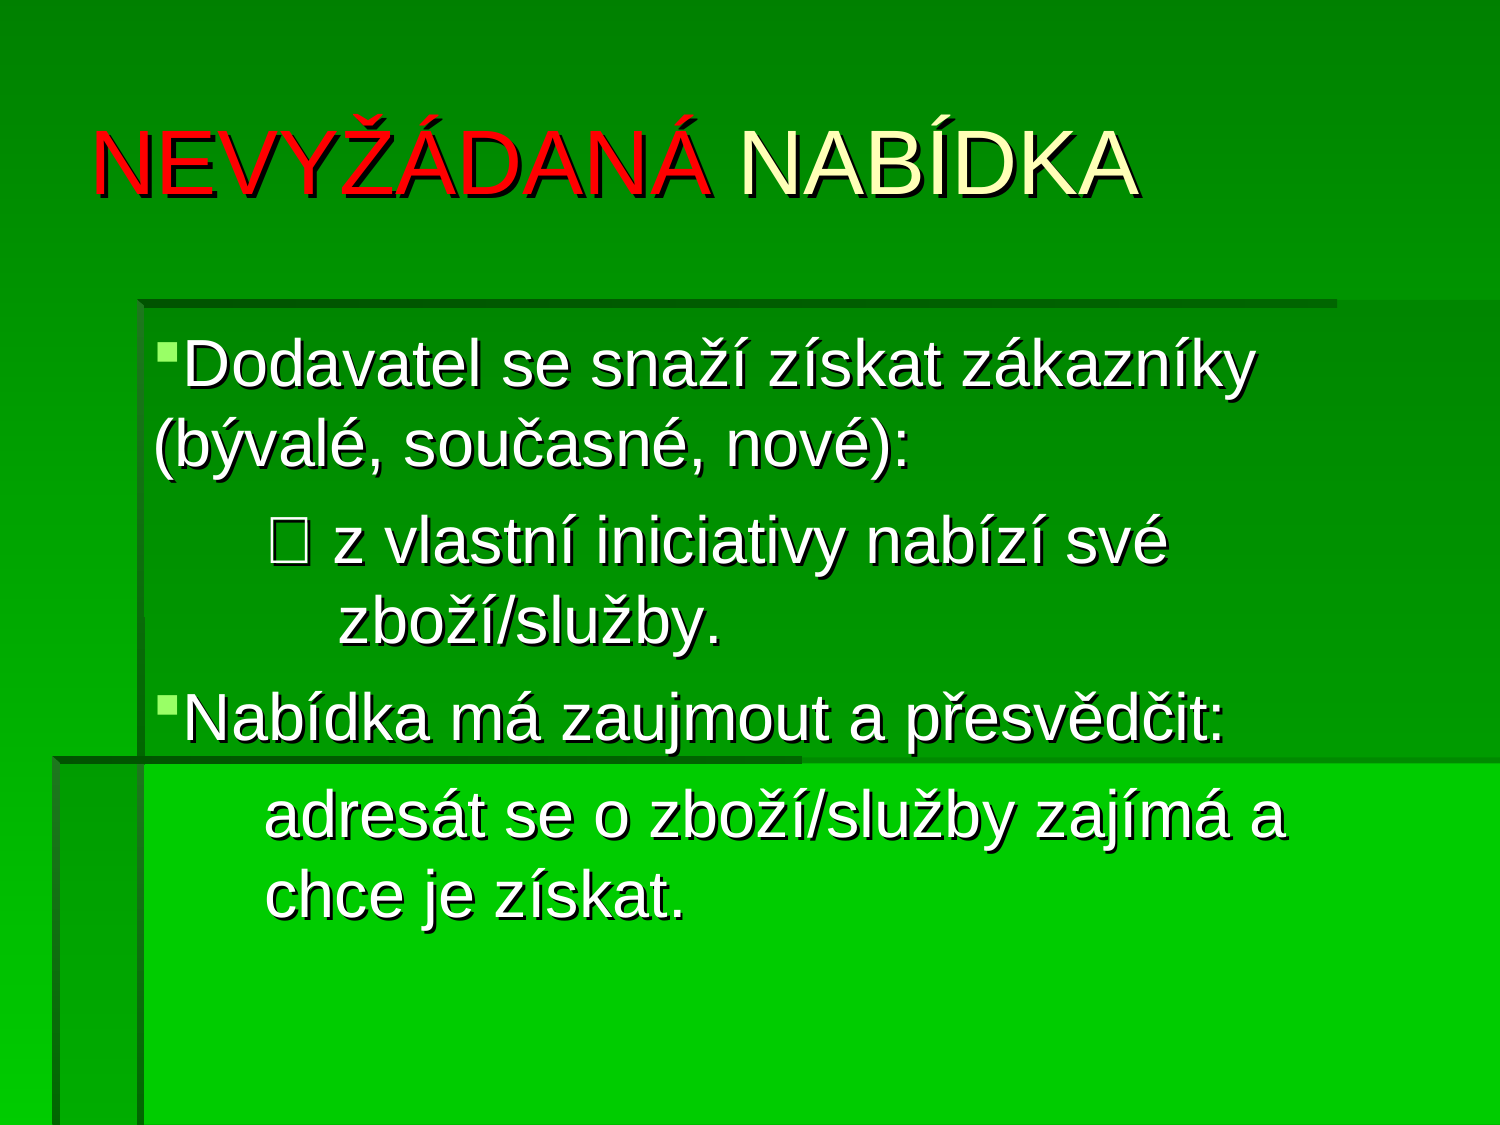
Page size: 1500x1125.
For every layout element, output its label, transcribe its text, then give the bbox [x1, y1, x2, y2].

title NEVYŽÁDANÁ NABÍDKA [75, 40, 1451, 276]
list Dodavatel se snaží získat zákazníky (bývalé, současné, nové):  z vlastní iniciativy nabízí své zboží/služby. Nabídka má zaujmout a přesvědčit: adresát se o zboží/služby zajímá a chce je získat. [137, 312, 1451, 1000]
